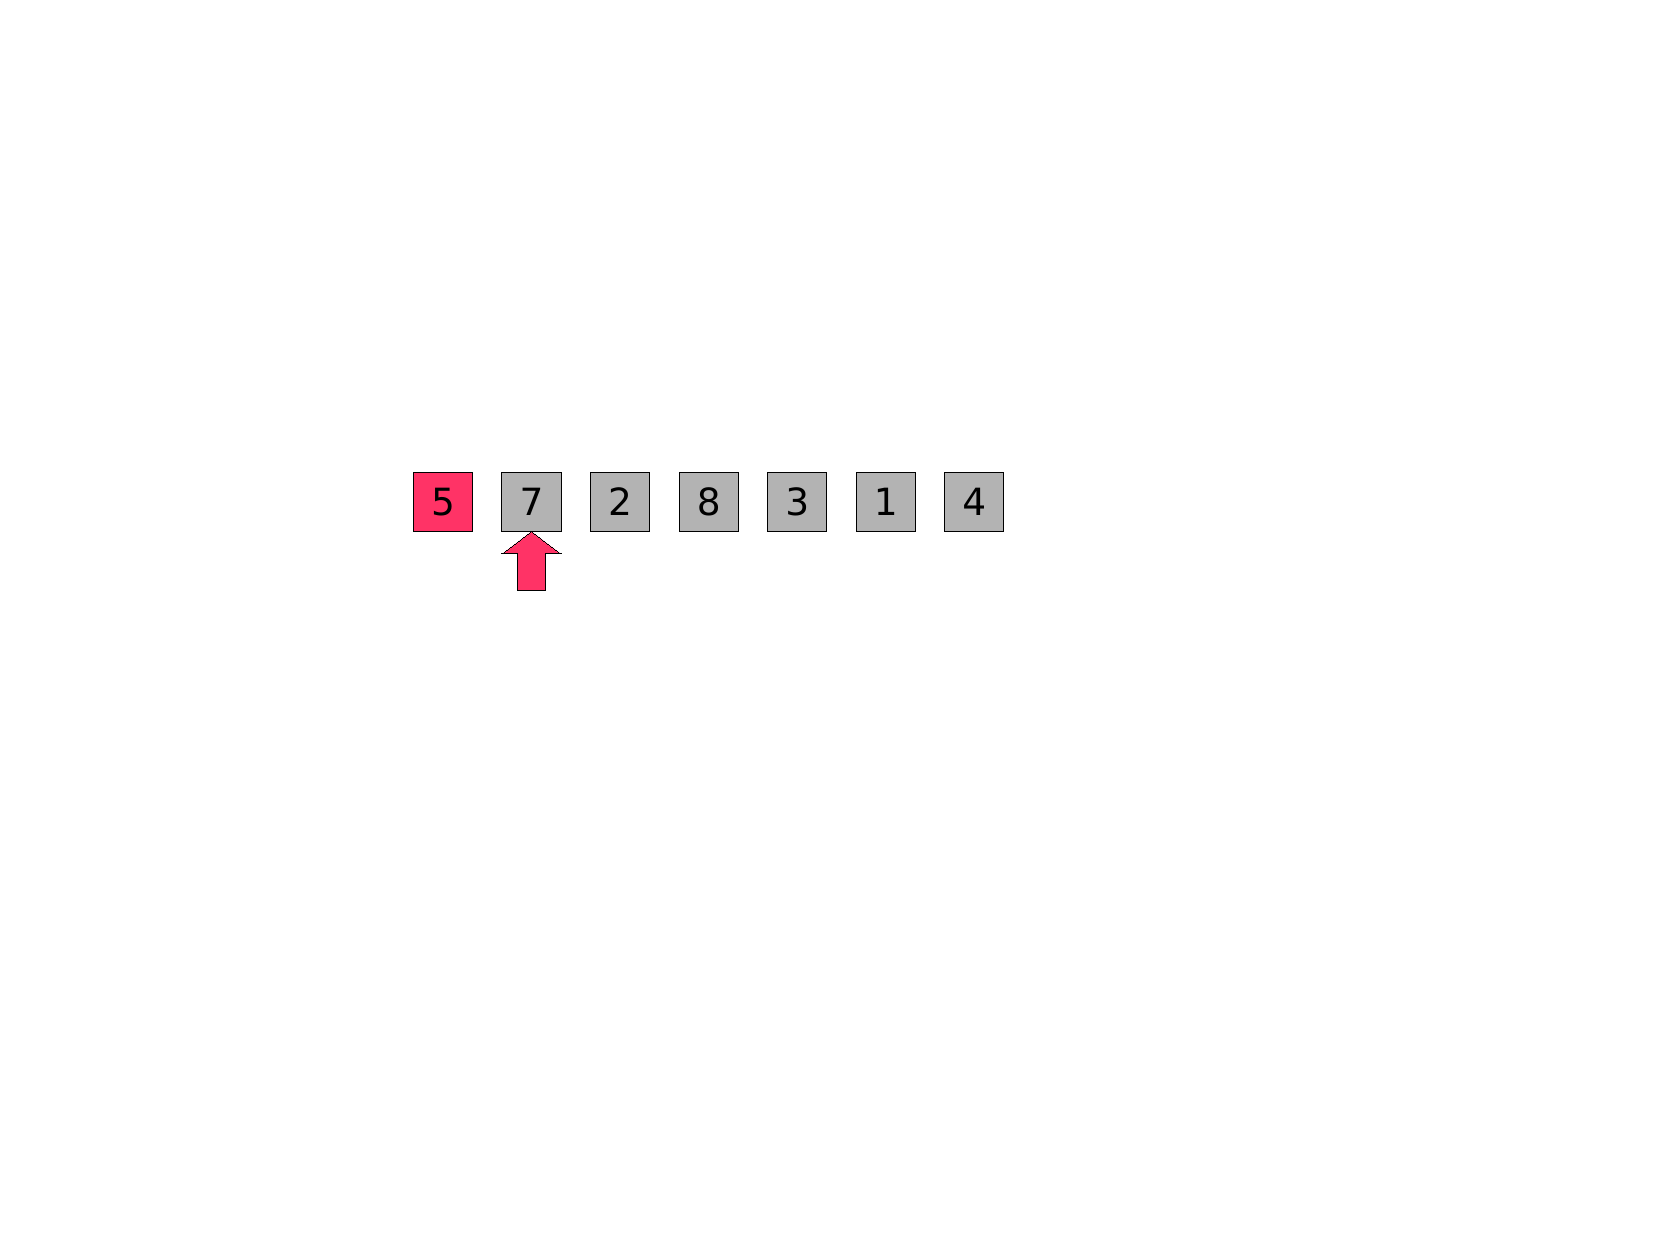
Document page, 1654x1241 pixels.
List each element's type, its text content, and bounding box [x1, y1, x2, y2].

text_box 5 [413, 472, 473, 532]
text_box [501, 531, 562, 591]
text_box 4 [944, 472, 1004, 532]
text_box 3 [767, 472, 827, 532]
text_box 7 [501, 472, 562, 532]
text_box 8 [679, 472, 739, 532]
text_box 1 [856, 472, 916, 532]
text_box 2 [590, 472, 650, 532]
